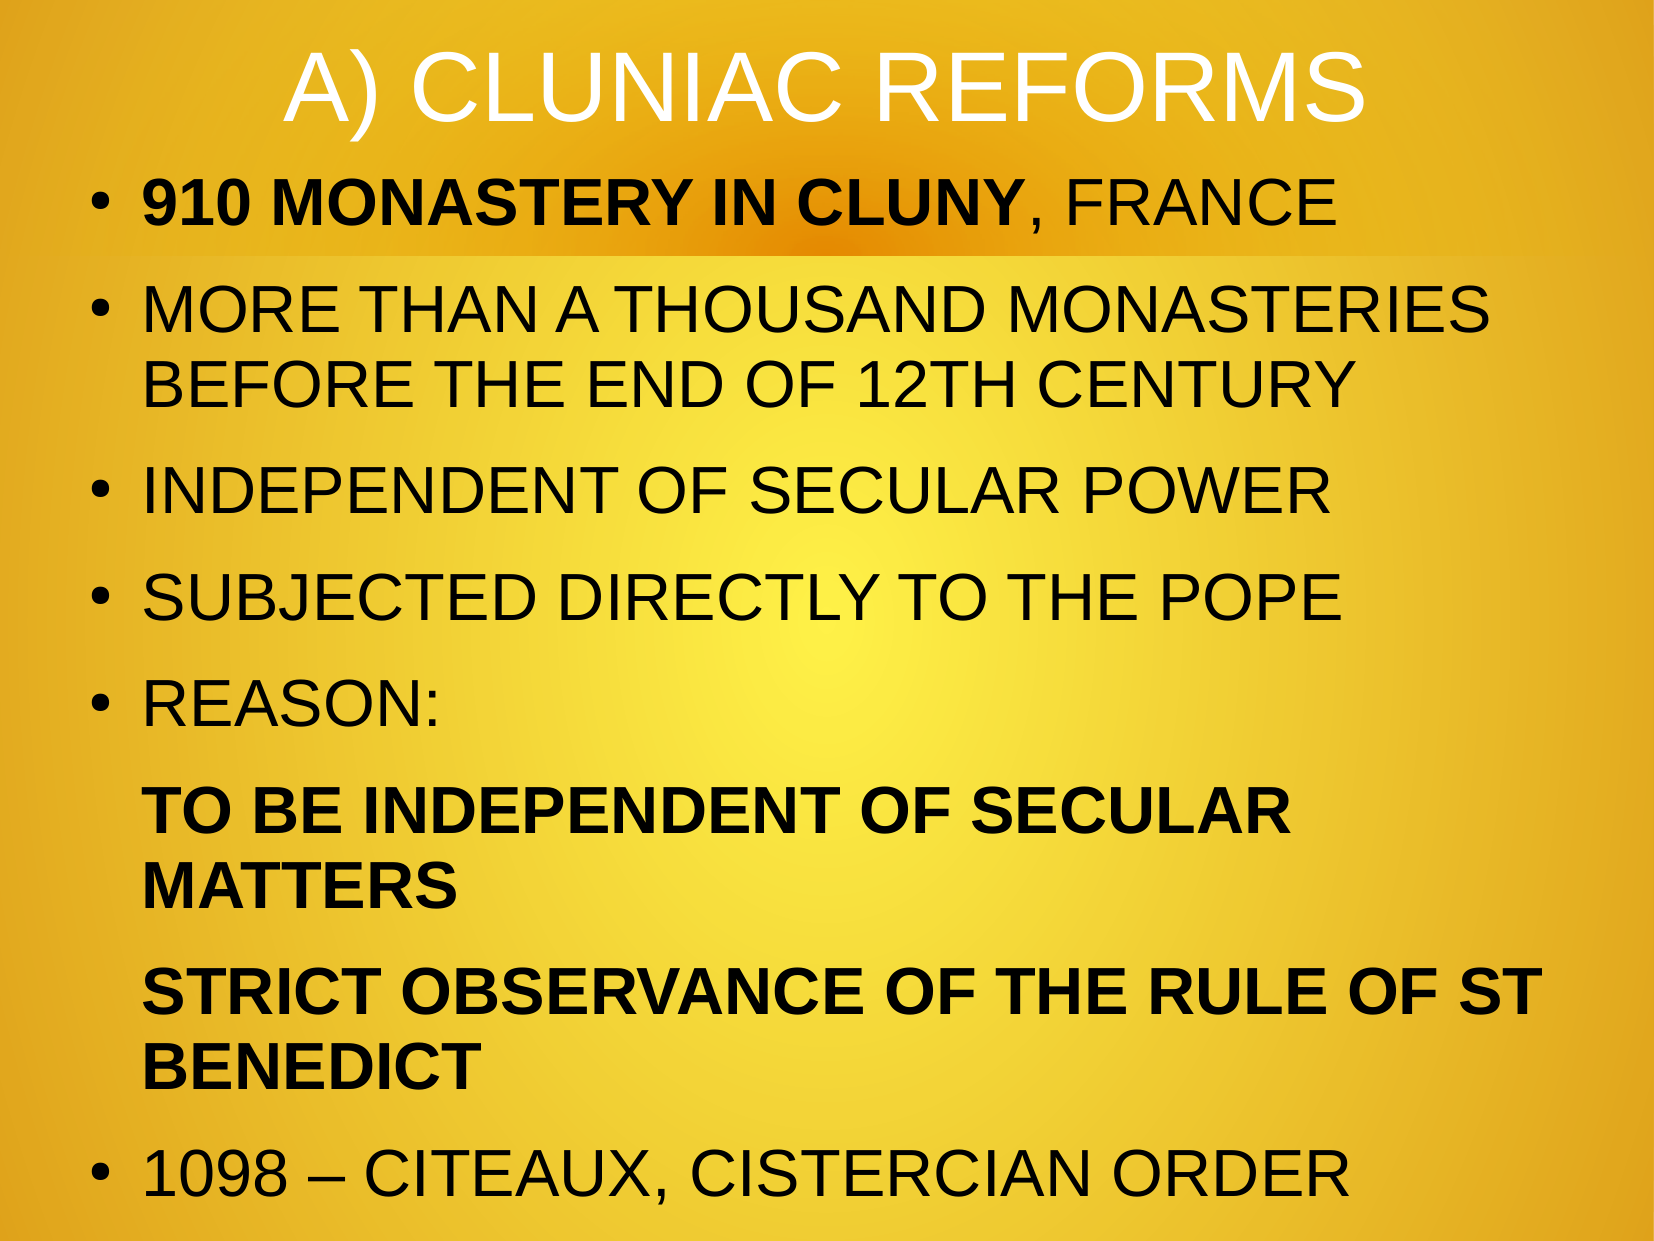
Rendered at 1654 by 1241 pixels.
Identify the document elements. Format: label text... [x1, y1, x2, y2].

list 910 MONASTERY IN CLUNY, FRANCE MORE THAN A THOUSAND MONASTERIES BEFORE THE END OF 12TH CENTURY INDEPENDENT OF SECULAR POWER SUBJECTED DIRECTLY TO THE POPE REASON: TO BE INDEPENDENT OF SECULAR MATTERS STRICT OBSERVANCE OF THE RULE OF ST BENEDICT 1098 – CITEAUX, CISTERCIAN ORDER [70, 165, 1560, 1205]
title A) CLUNIAC REFORMS [82, 7, 1571, 166]
